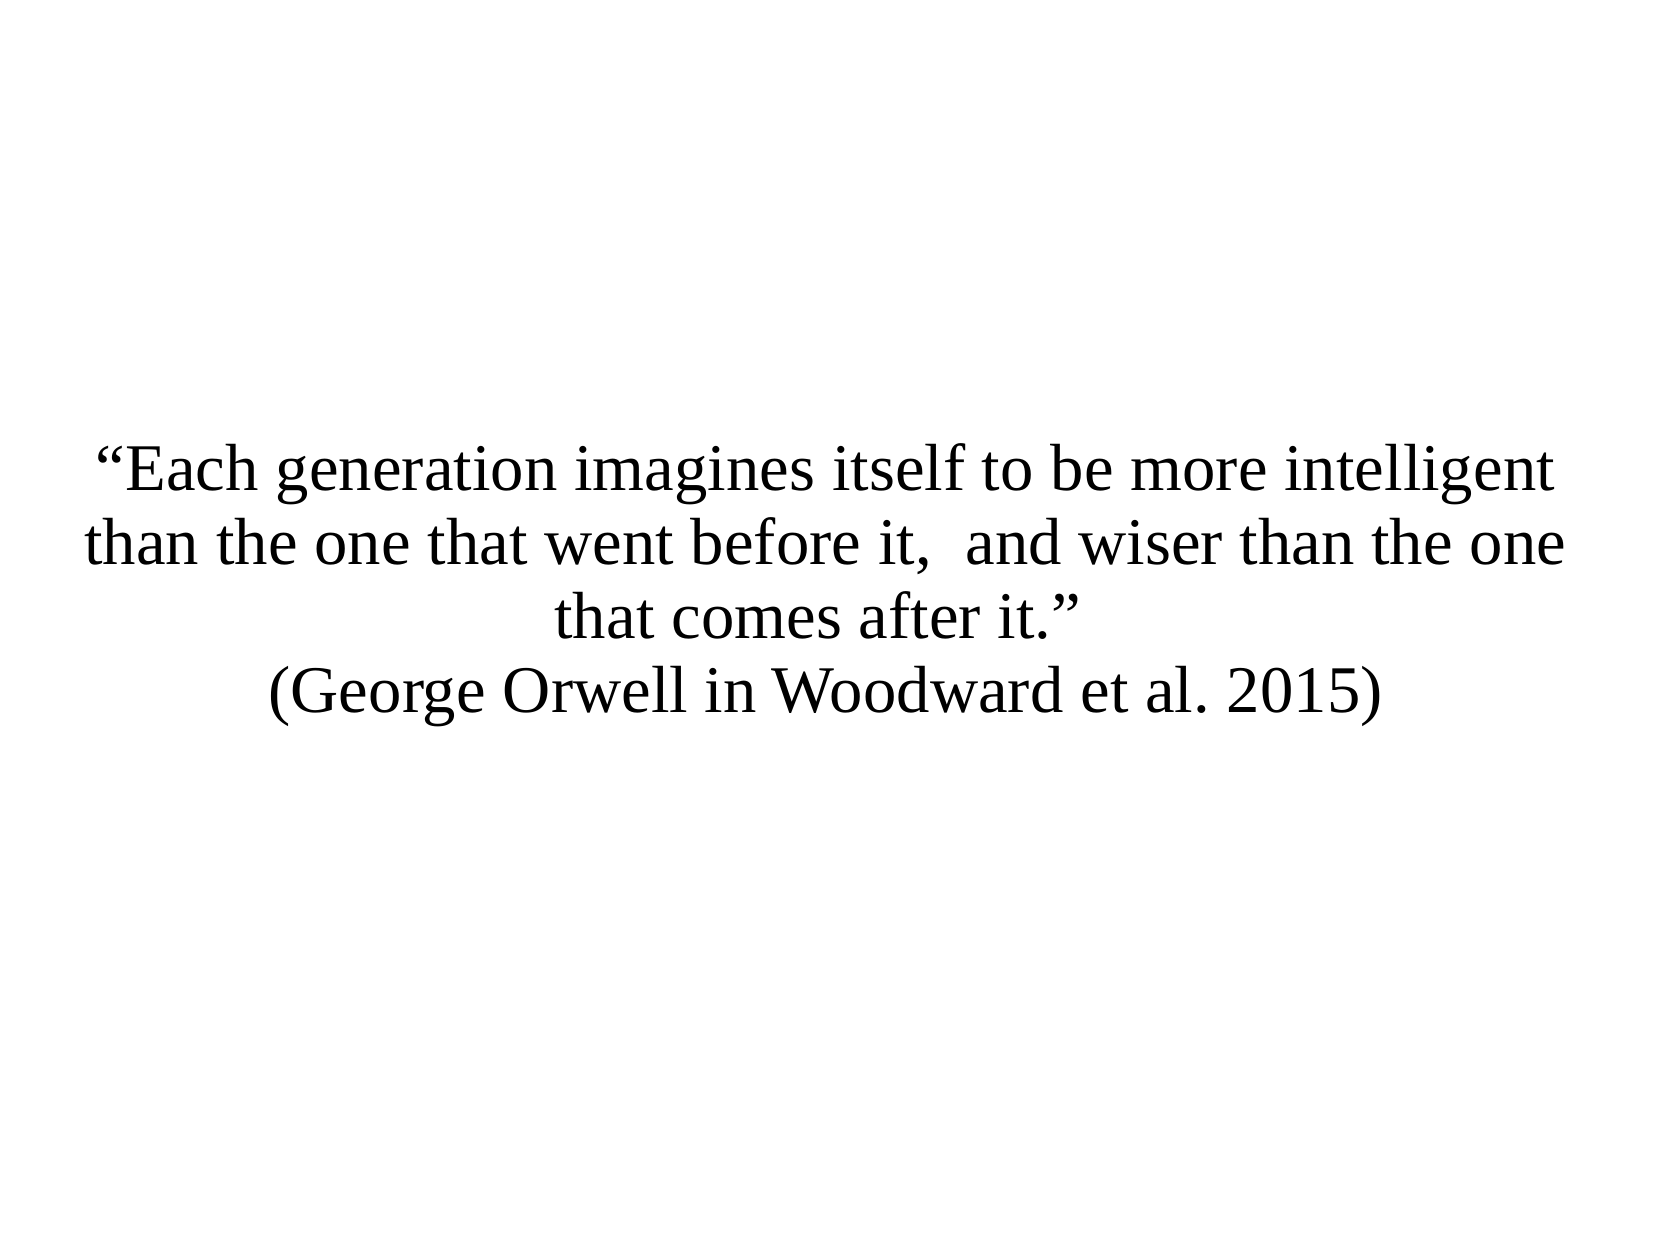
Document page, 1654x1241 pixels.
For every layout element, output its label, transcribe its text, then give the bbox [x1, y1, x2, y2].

subtitle “Each generation imagines itself to be more intelligent than the one that went before it, and wiser than the one that comes after it.” (George Orwell in Woodward et al. 2015) [82, 49, 1571, 1109]
